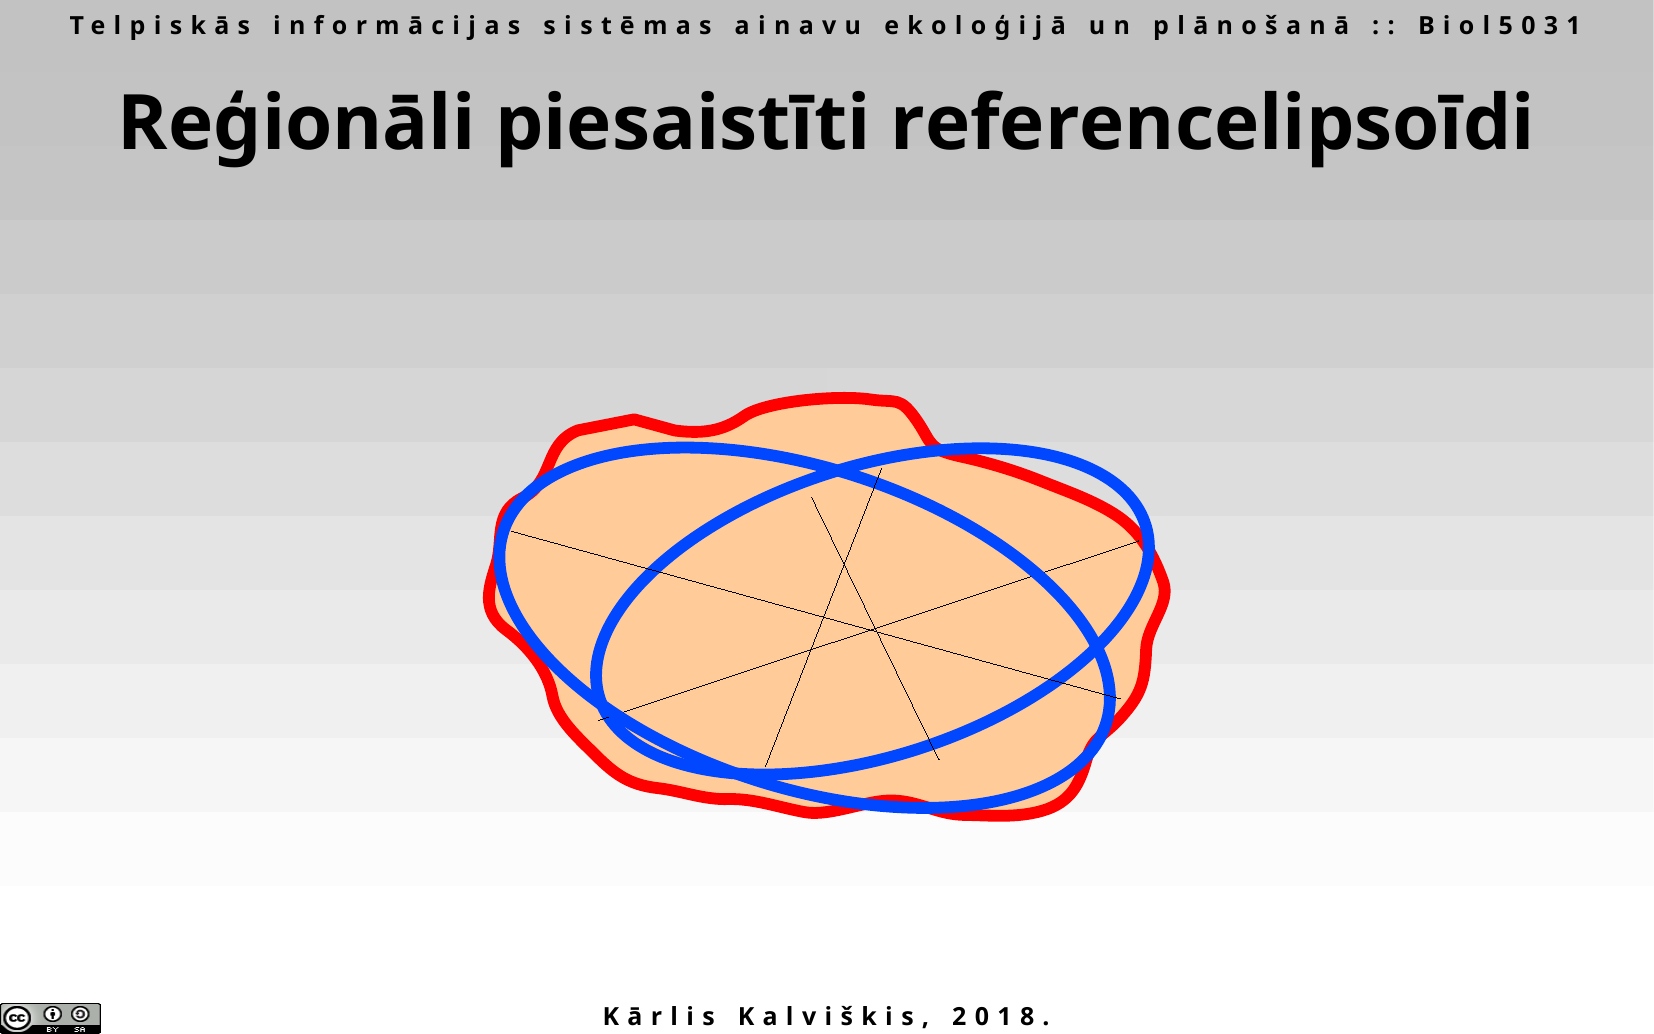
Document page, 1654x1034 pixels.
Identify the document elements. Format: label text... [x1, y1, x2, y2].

picture [0, 240, 1654, 1034]
text_box [506, 454, 813, 687]
title Reģionāli piesaistīti referencelipsoīdi [0, 1, 1654, 240]
text_box [862, 455, 1142, 636]
text_box [545, 397, 933, 472]
text_box [783, 659, 1103, 802]
text_box [488, 571, 848, 813]
text_box [1105, 560, 1165, 727]
text_box [633, 733, 667, 752]
text_box [602, 477, 1089, 768]
text_box [951, 769, 1084, 816]
